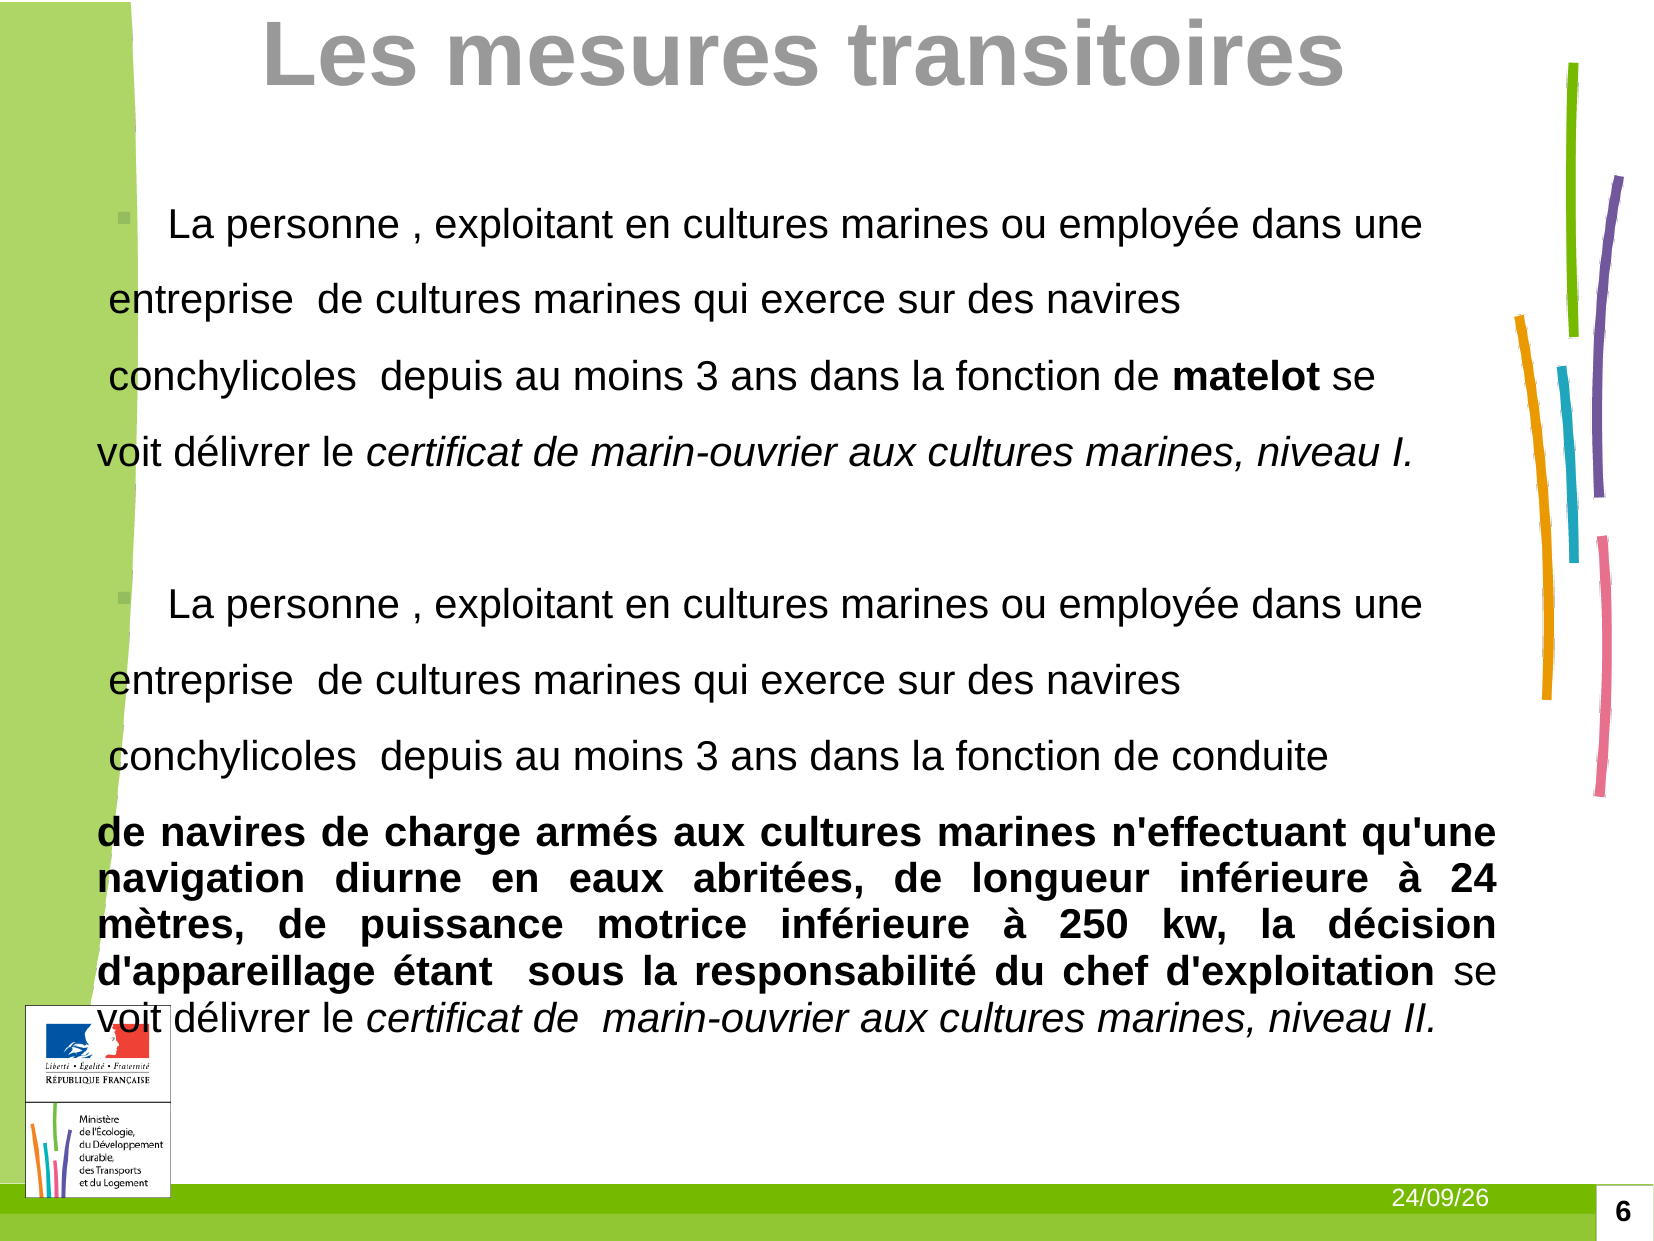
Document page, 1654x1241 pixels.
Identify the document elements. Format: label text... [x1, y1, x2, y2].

picture [0, 2, 1654, 1241]
title Les mesures transitoires [60, 0, 1549, 151]
list La personne , exploitant en cultures marines ou employée dans une entreprise de cultures marines qui exerce sur des navires conchylicoles depuis au moins 3 ans dans la fonction de matelot se voit délivrer le certificat de marin-ouvrier aux cultures marines, niveau I. La personne , exploitant en cultures marines ou employée dans une entreprise de cultures marines qui exerce sur des navires conchylicoles depuis au moins 3 ans dans la fonction de conduite de navires de charge armés aux cultures marines n'effectuant qu'une navigation diurne en eaux abritées, de longueur inférieure à 24 mètres, de puissance motrice inférieure à 250 kw, la décision d'appareillage étant sous la responsabilité du chef d'exploitation se voit délivrer le certificat de marin-ouvrier aux cultures marines, niveau II. [96, 200, 1498, 1241]
